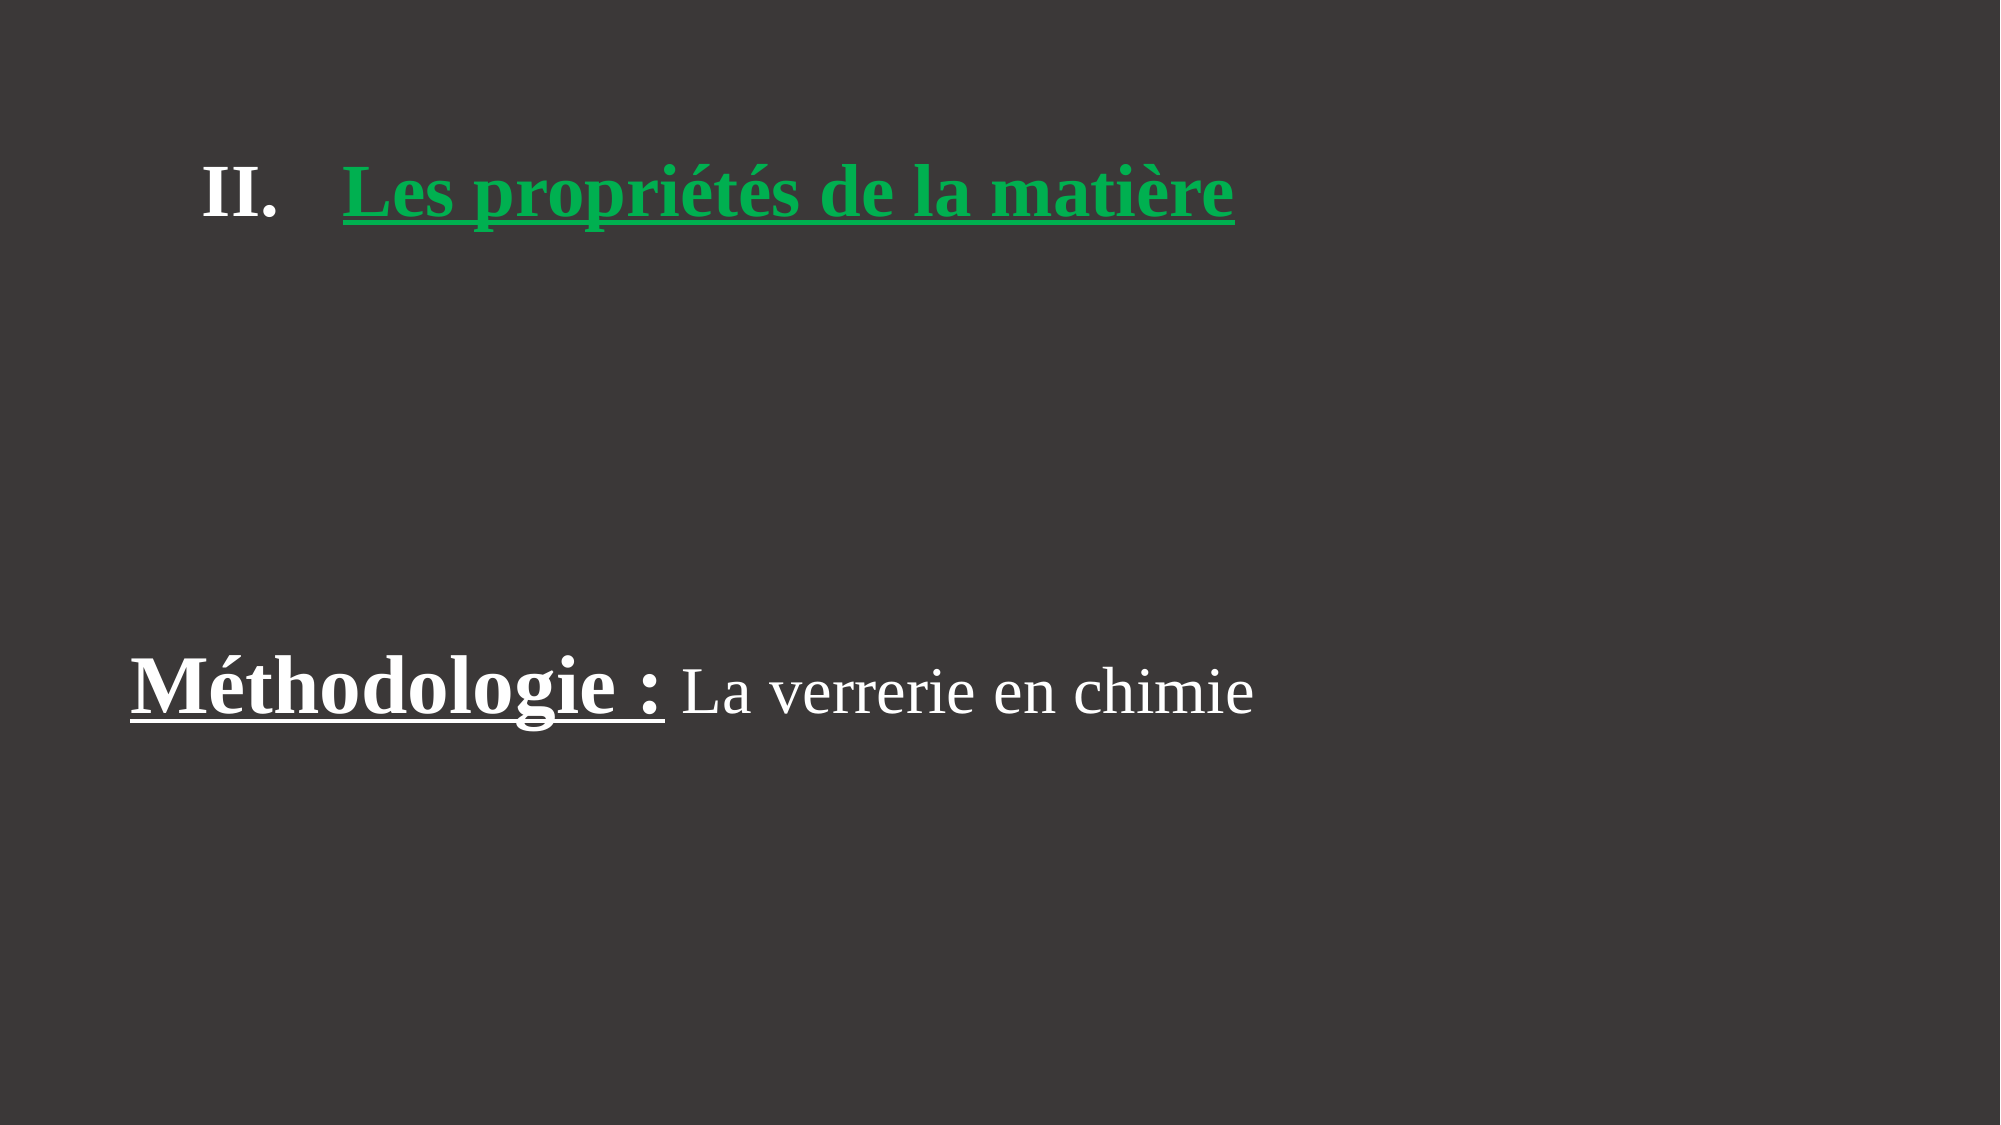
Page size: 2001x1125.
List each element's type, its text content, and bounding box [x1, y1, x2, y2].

text_box Les propriétés de la matière [186, 133, 1750, 240]
text_box Méthodologie : La verrerie en chimie [115, 623, 1872, 740]
